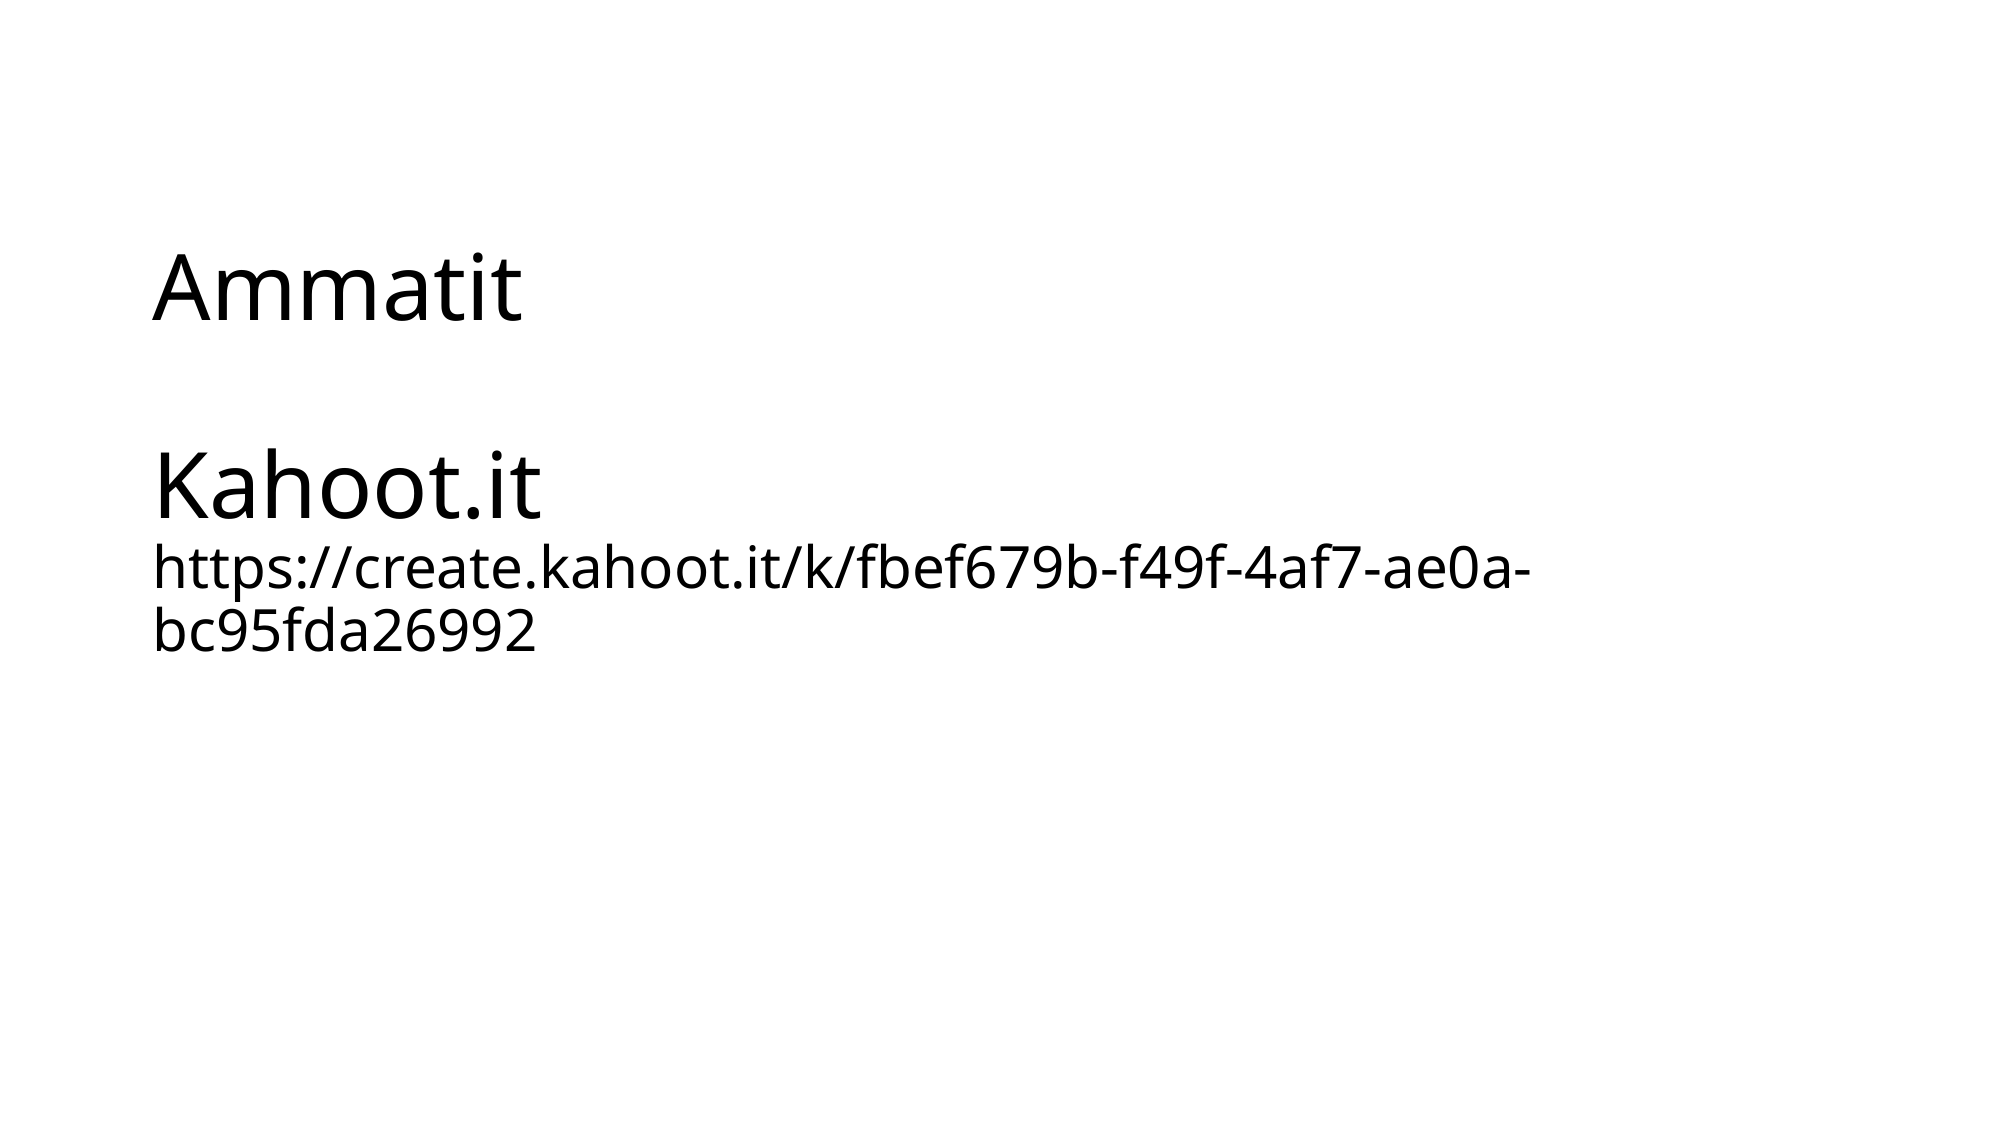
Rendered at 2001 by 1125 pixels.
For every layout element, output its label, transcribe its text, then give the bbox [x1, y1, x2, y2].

title Ammatit Kahoot.it https://create.kahoot.it/k/fbef679b-f49f-4af7-ae0a-bc95fda26992 [137, 59, 1863, 846]
